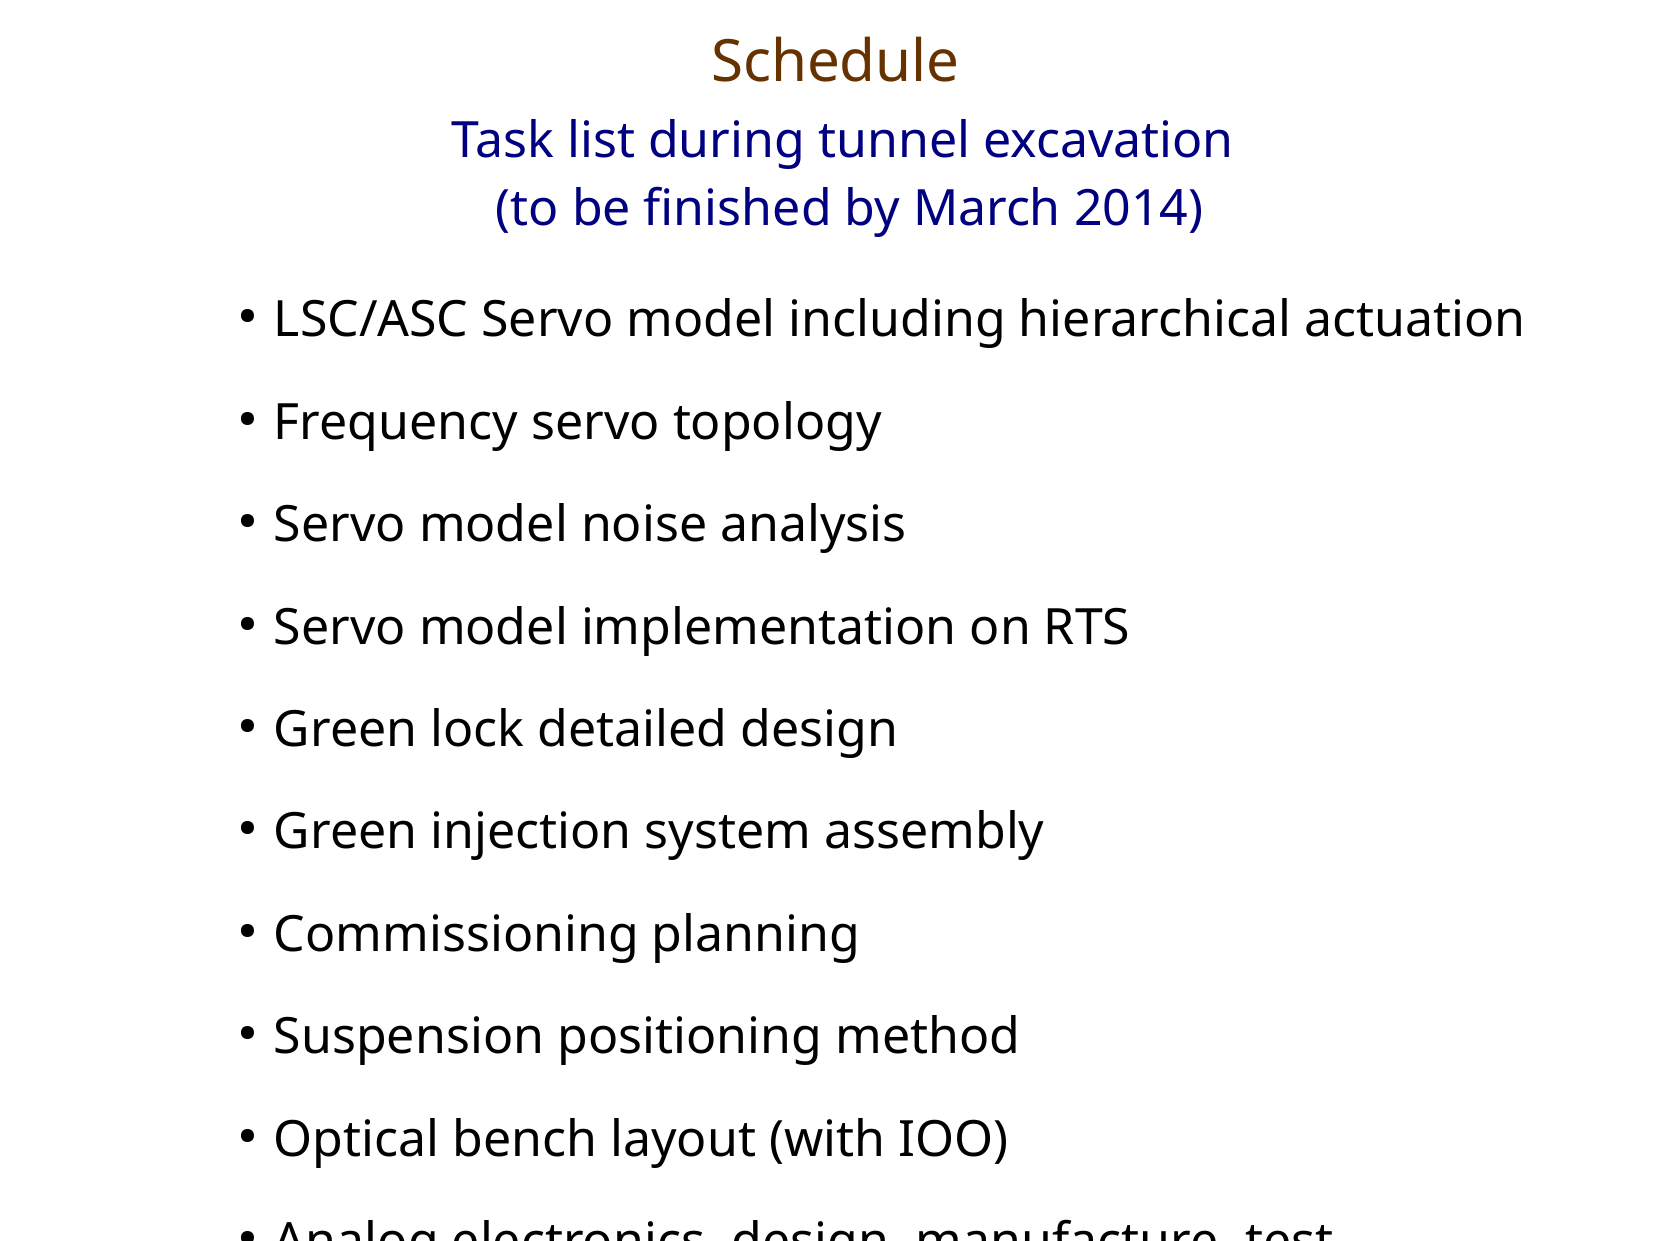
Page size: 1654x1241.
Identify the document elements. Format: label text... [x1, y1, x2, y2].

text_box LSC/ASC Servo model including hierarchical actuation Frequency servo topology Servo model noise analysis Servo model implementation on RTS Green lock detailed design Green injection system assembly Commissioning planning Suspension positioning method Optical bench layout (with IOO) Analog electronics, design, manufacture, test [223, 241, 1482, 1131]
text_box Schedule [696, 11, 958, 96]
text_box Task list during tunnel excavation (to be finished by March 2014) [437, 96, 1216, 233]
